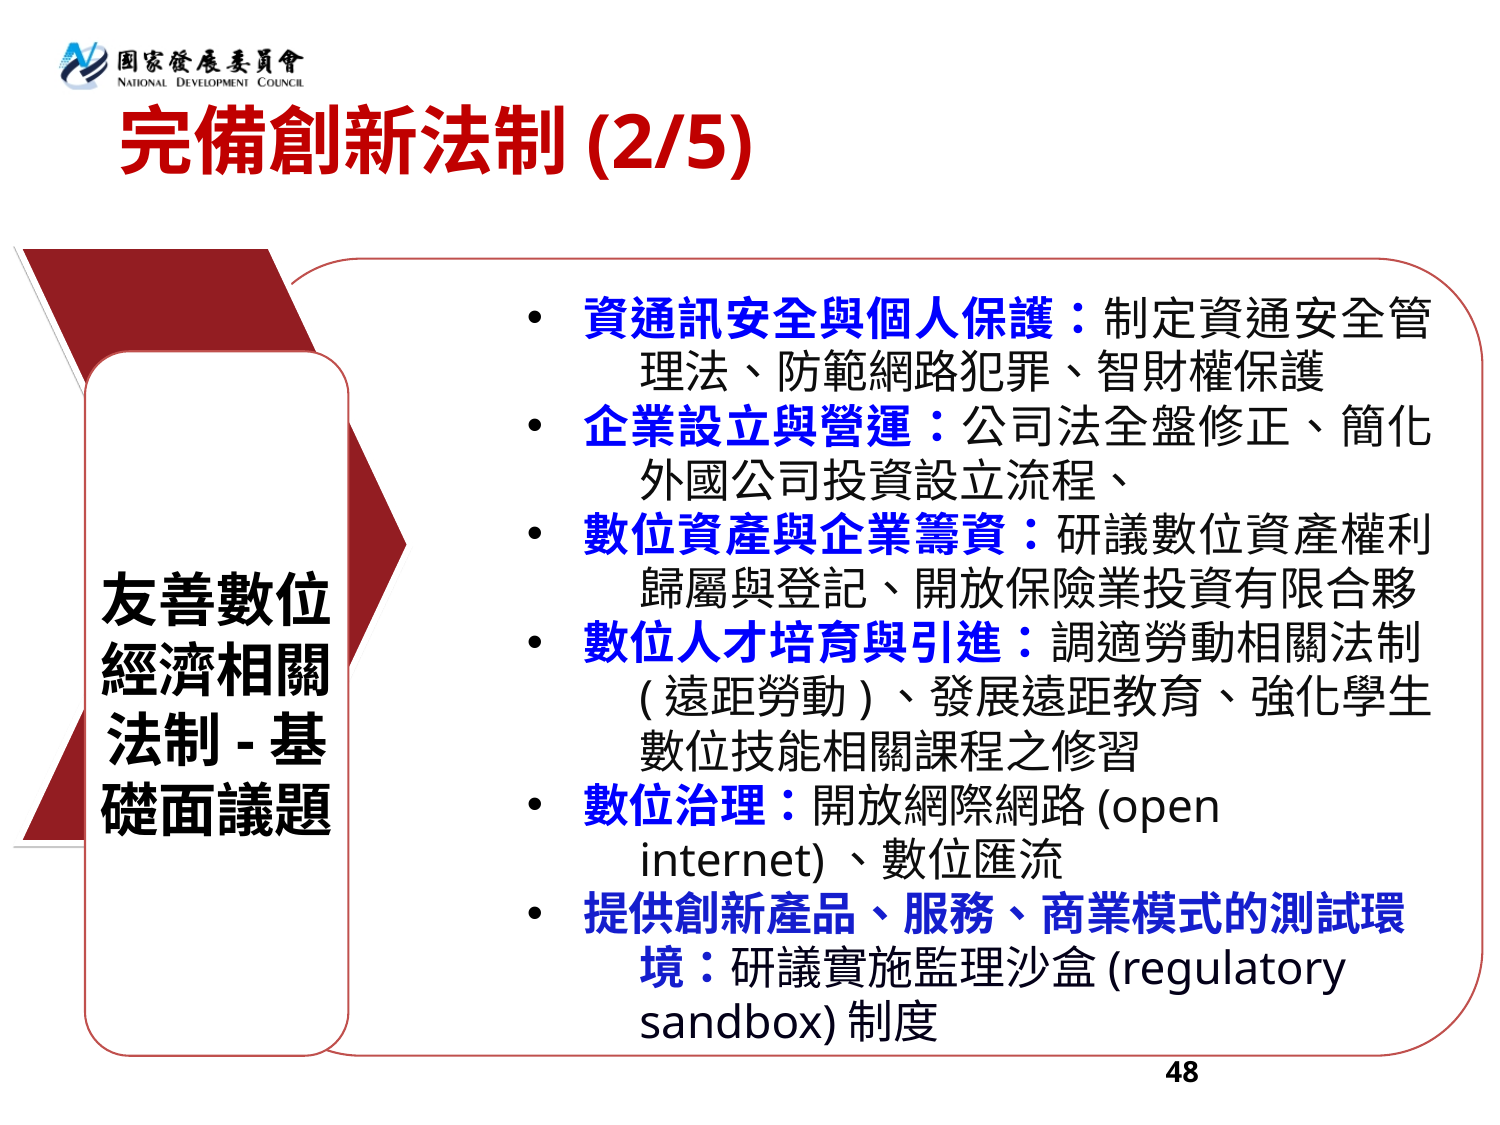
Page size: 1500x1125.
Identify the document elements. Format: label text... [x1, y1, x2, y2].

title 完備創新法制(2/5) [103, 35, 1483, 254]
text_box [17, 245, 321, 390]
text_box 48 [1150, 1042, 1489, 1103]
text_box [349, 414, 411, 675]
text_box 資通訊安全與個人保護：制定資通安全管理法、防範網路犯罪、智財權保護 企業設立與營運：公司法全盤修正、簡化外國公司投資設立流程、 數位資產與企業籌資：研議數位資產權利歸屬與登記、開放保險業投資有限合夥 數位人才培育與引進：調適勞動相關法制(遠距勞動)、發展遠距教育、強化學生數位技能相關課程之修習 數位治理：開放網際網路(open internet)、數位匯流 提供創新產品、服務、商業模式的測試環境：研議實施監理沙盒(regulatory sandbox)制度 [289, 258, 1483, 1056]
text_box 友善數位經濟相關法制-基礎面議題 [84, 351, 349, 1056]
text_box [17, 701, 84, 844]
